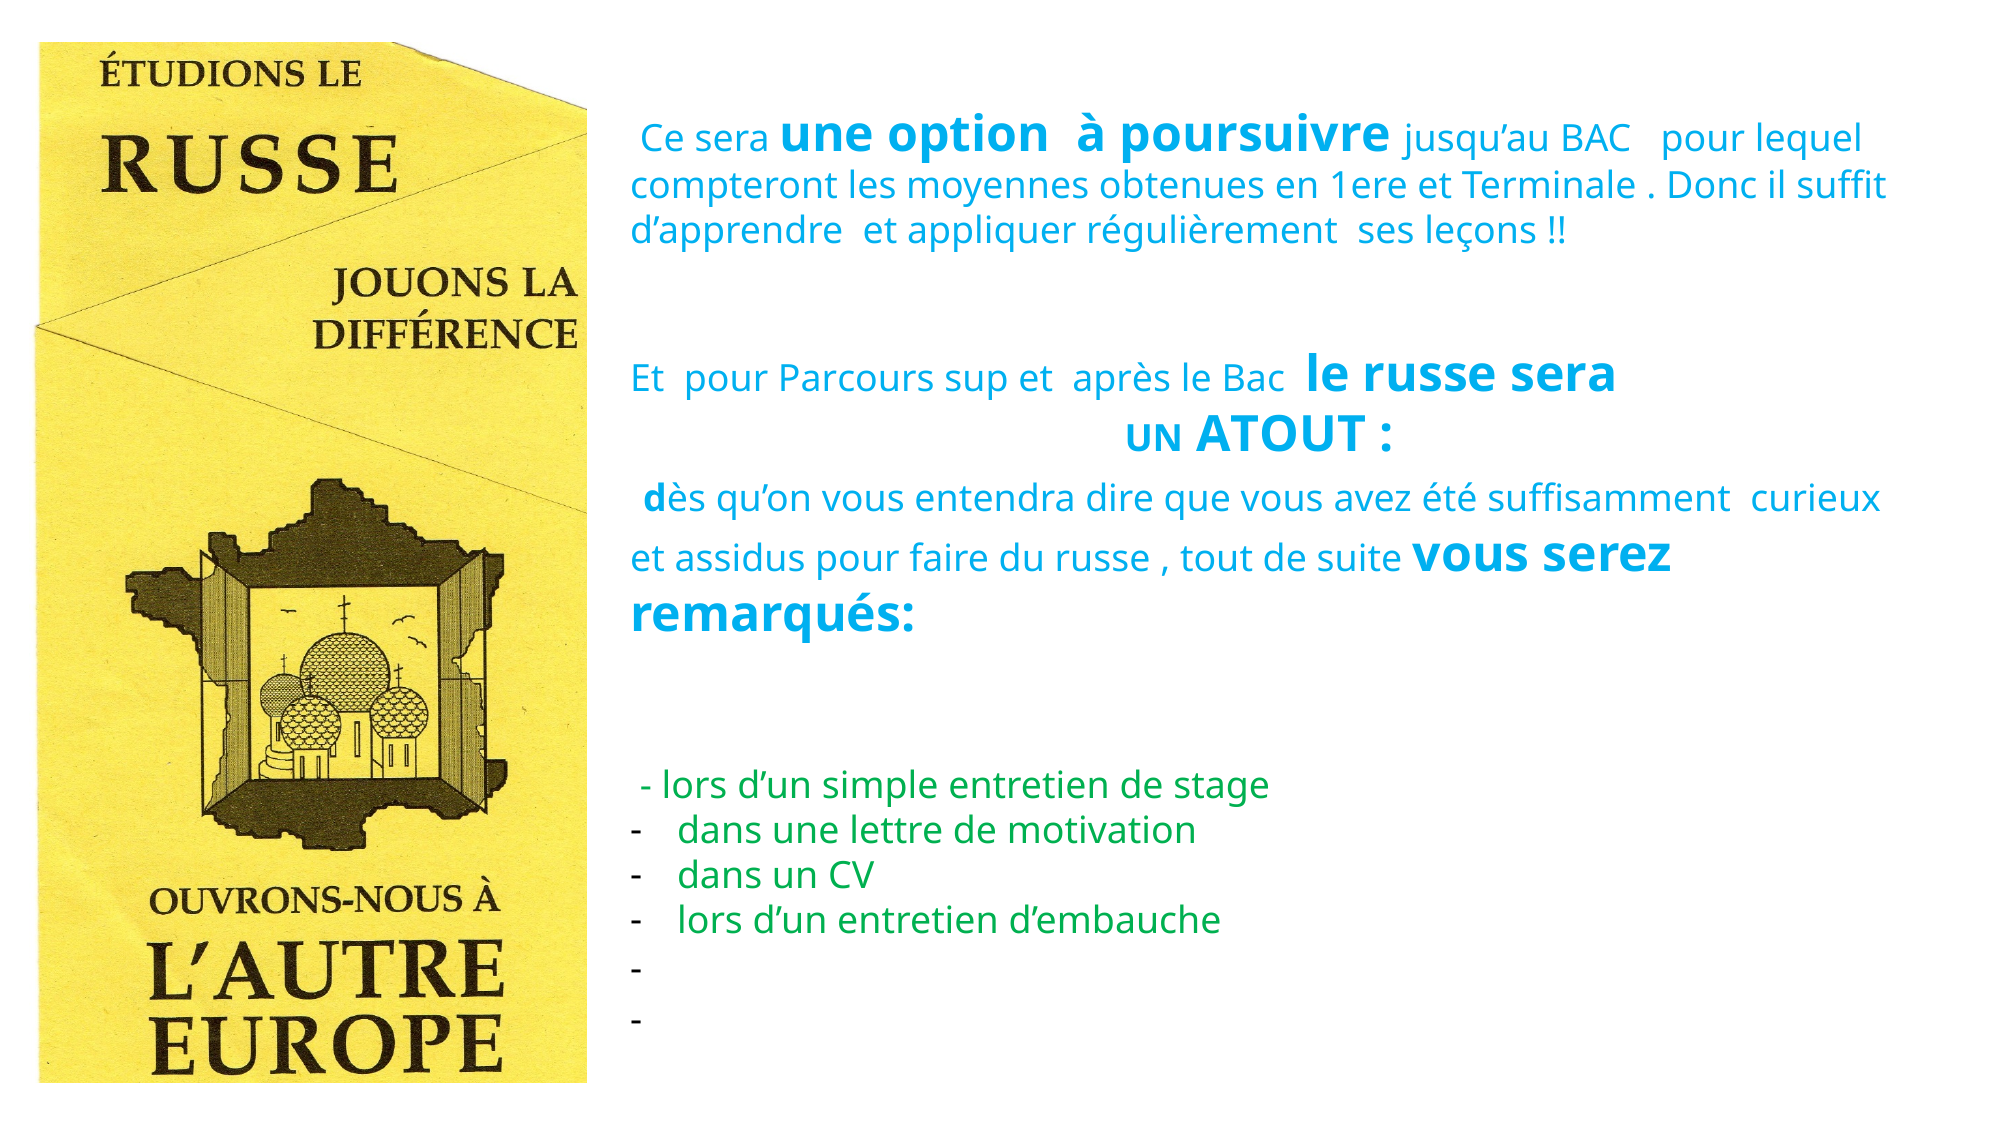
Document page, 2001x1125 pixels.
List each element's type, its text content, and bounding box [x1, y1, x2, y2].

picture [29, 42, 587, 1083]
text_box Ce sera une option à poursuivre jusqu’au BAC pour lequel compteront les moyennes obtenues en 1ere et Terminale . Donc il suffit d’apprendre et appliquer régulièrement ses leçons !! Et pour Parcours sup et après le Bac le russe sera UN ATOUT : dès qu’on vous entendra dire que vous avez été suffisamment curieux et assidus pour faire du russe , tout de suite vous serez remarqués: - lors d’un simple entretien de stage dans une lettre de motivation dans un CV lors d’un entretien d’embauche [615, 93, 1940, 1078]
